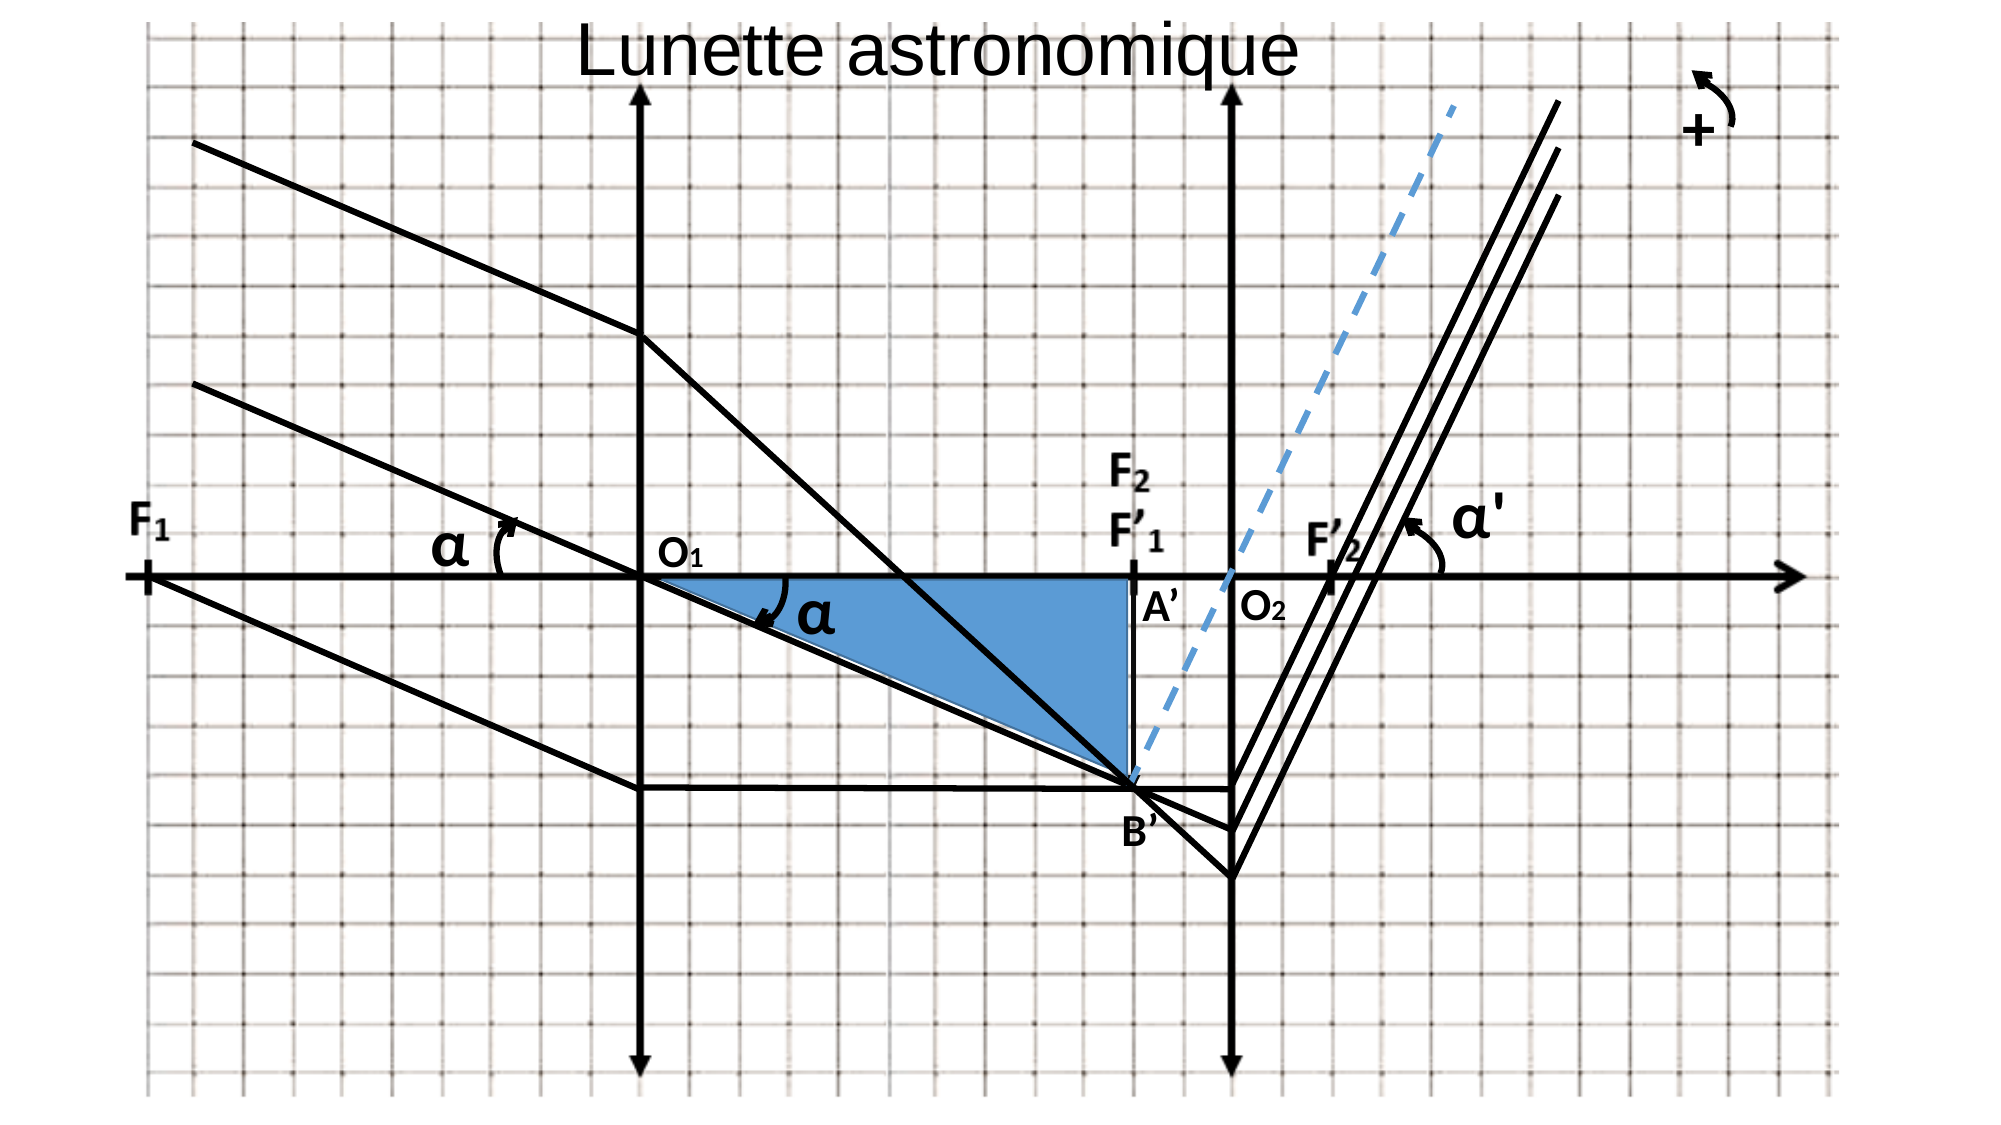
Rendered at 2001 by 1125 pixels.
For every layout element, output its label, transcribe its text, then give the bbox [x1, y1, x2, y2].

text_box B’ [1146, 793, 1188, 832]
text_box [773, 614, 781, 630]
text_box Lunette astronomique [561, 0, 1713, 99]
picture [117, 22, 1840, 1098]
text_box + [1667, 77, 1731, 173]
text_box [661, 579, 781, 619]
text_box α [415, 491, 485, 587]
text_box [840, 579, 1106, 768]
text_box O2 [1225, 563, 1311, 648]
text_box α' [1437, 464, 1522, 560]
text_box O2 [1302, 629, 1311, 648]
text_box α [781, 560, 851, 655]
text_box O1 [642, 510, 729, 595]
text_box A’ [1127, 564, 1209, 649]
text_box [912, 579, 1128, 776]
text_box B’ [1106, 792, 1188, 874]
